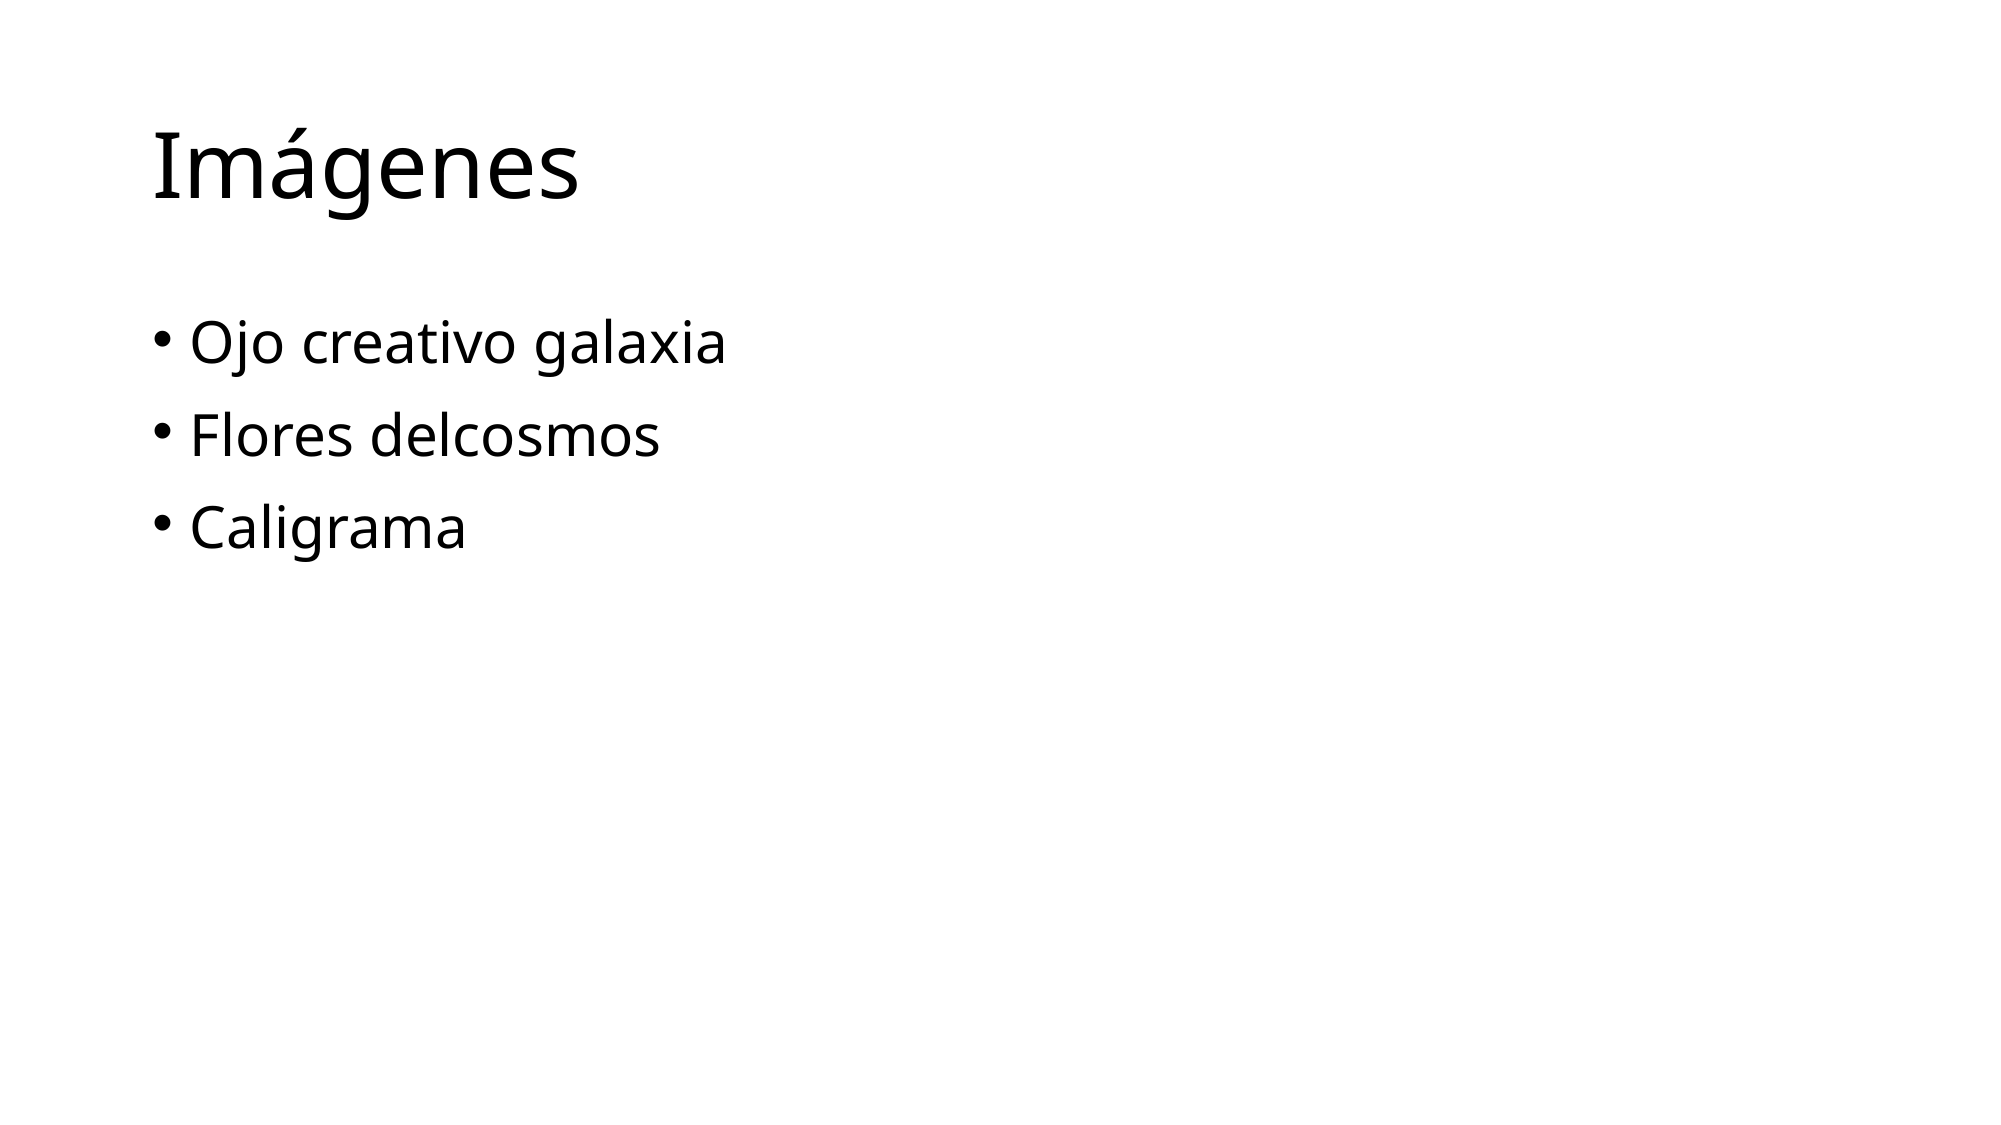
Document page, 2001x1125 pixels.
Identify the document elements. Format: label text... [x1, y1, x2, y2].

list Ojo creativo galaxia Flores del cosmos Caligrama [137, 299, 1863, 1014]
title Imágenes [137, 59, 1863, 278]
